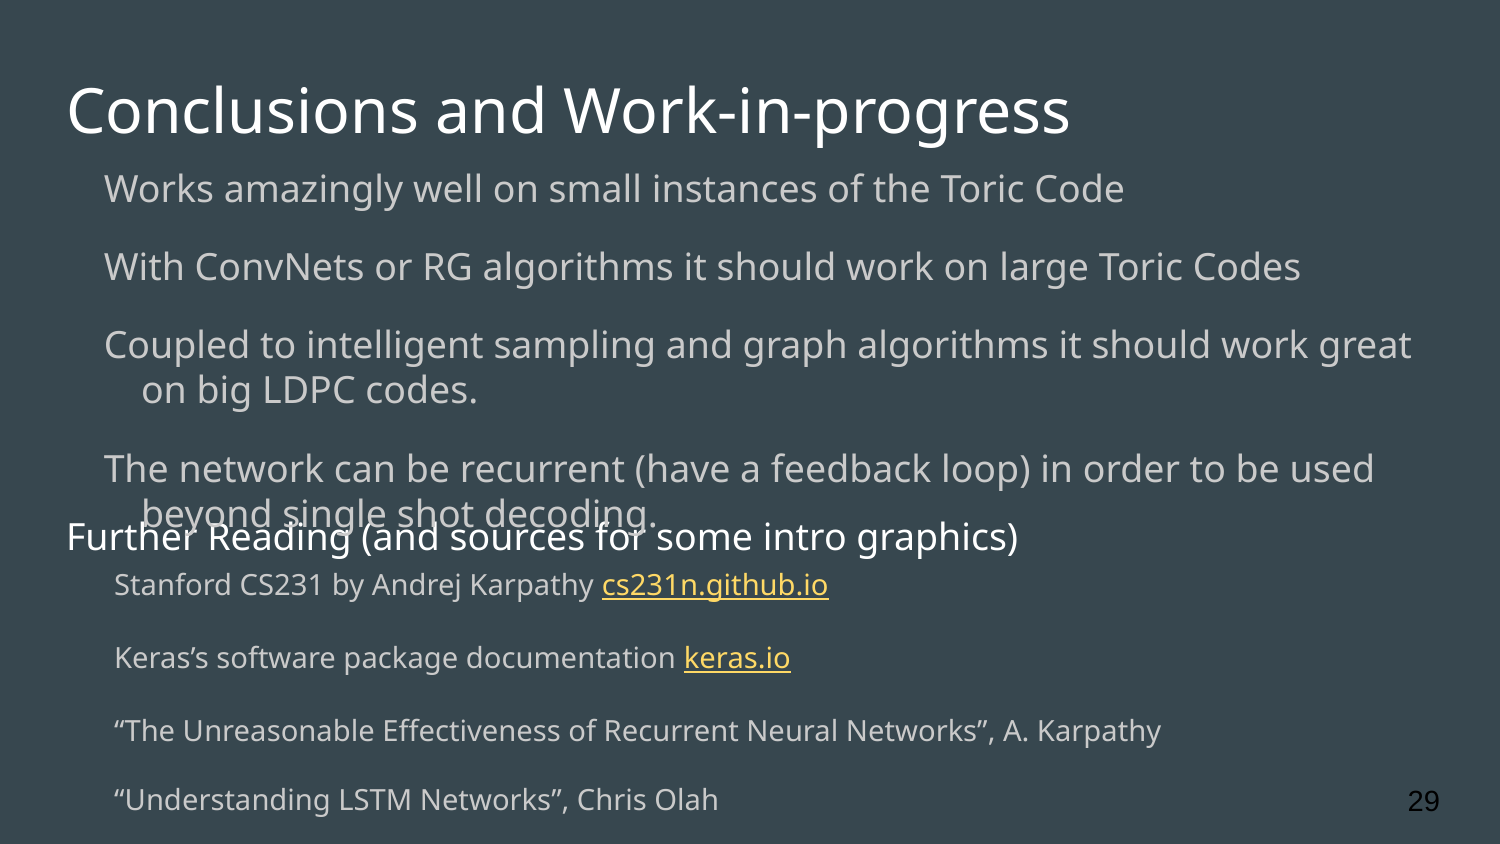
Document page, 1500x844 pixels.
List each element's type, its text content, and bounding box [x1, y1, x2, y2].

title Further Reading (and sources for some intro graphics) [51, 498, 1449, 592]
slide_number <number> [1392, 767, 1483, 833]
list Stanford CS231 by Andrej Karpathy cs231n.github.io Keras’s software package documentation keras.io “The Unreasonable Effectiveness of Recurrent Neural Networks”, A. Karpathy “Understanding LSTM Networks”, Chris Olah “An Intuitive Explanation of Convolutional Neural Networks”, Ujjwal Karn “A theory of the learnable”, Valiant [76, 551, 1474, 720]
title Conclusions and Work-in-progress [51, 55, 1449, 150]
list Works amazingly well on small instances of the Toric Code With ConvNets or RG algorithms it should work on large Toric Codes Coupled to intelligent sampling and graph algorithms it should work great on big LDPC codes. The network can be recurrent (have a feedback loop) in order to be used beyond single shot decoding. [51, 150, 1449, 318]
